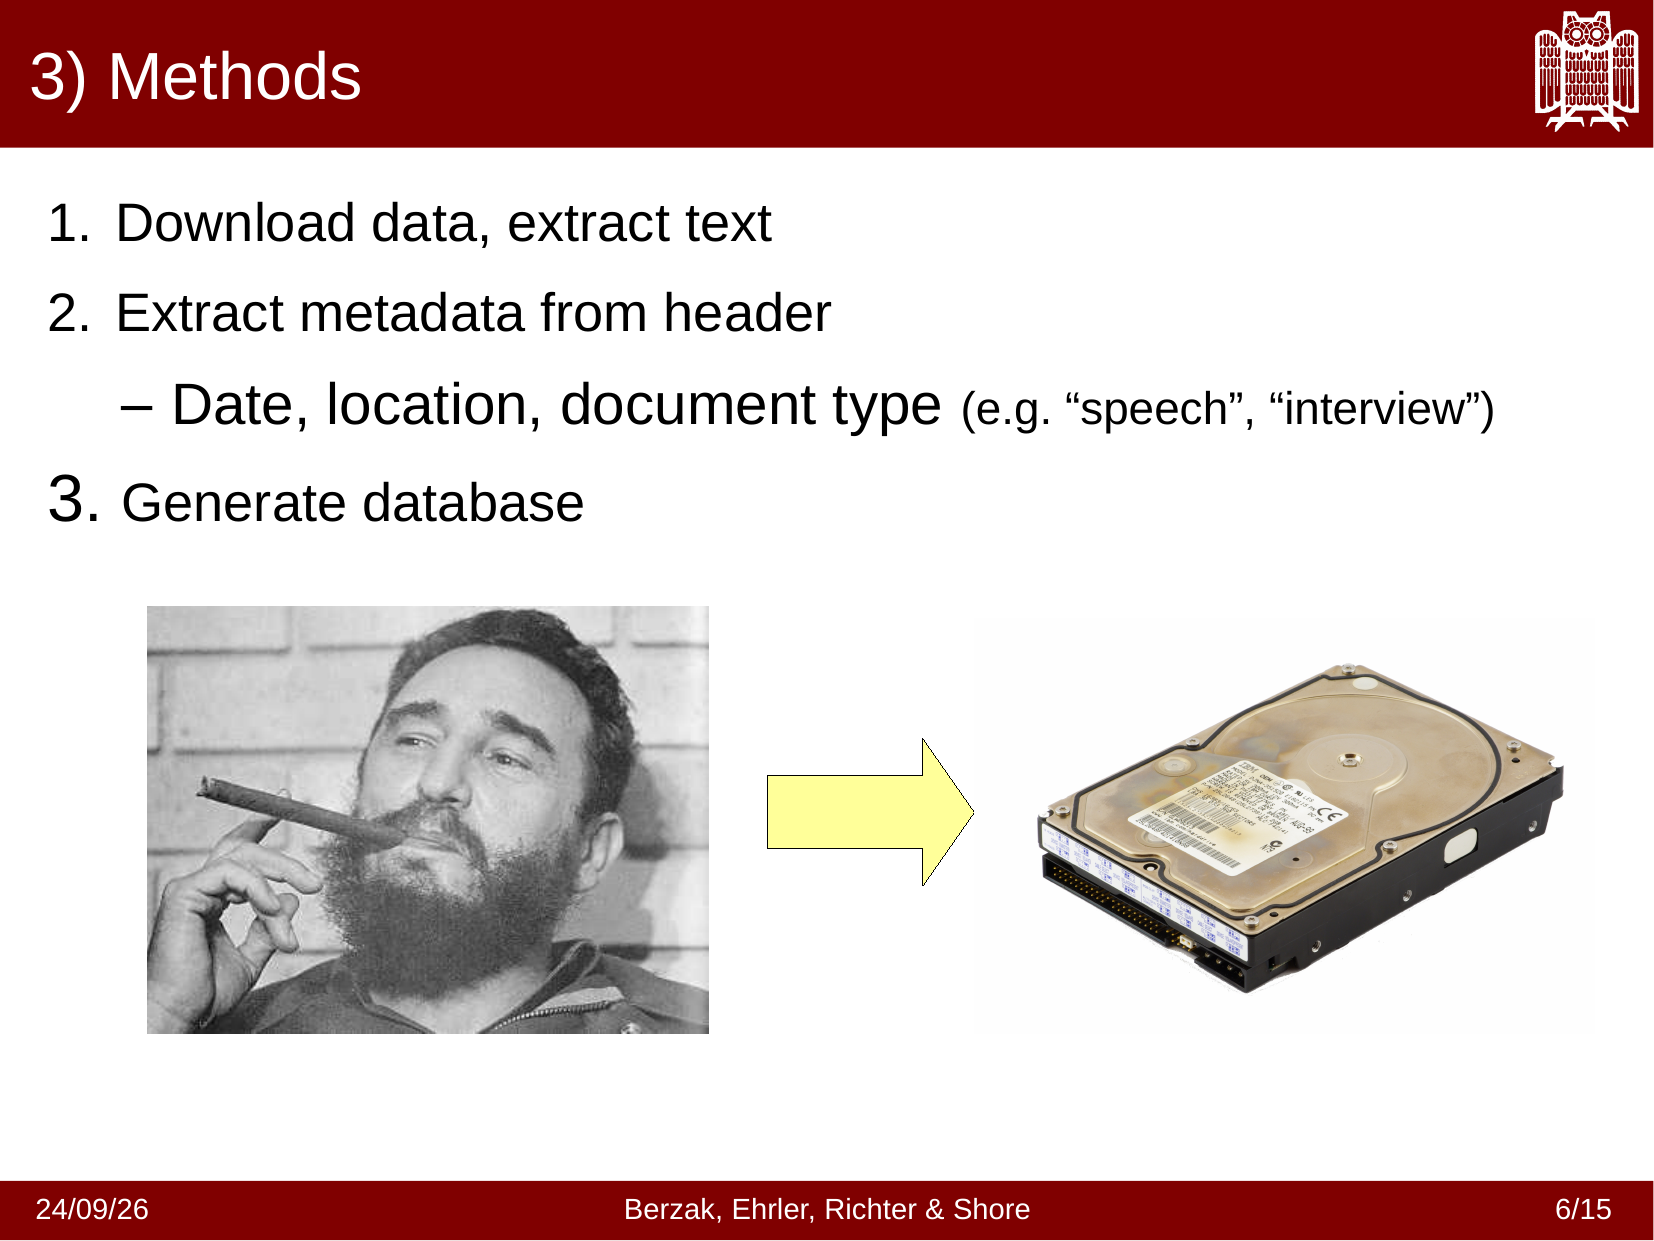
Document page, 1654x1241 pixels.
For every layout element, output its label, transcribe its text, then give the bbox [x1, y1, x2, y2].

picture [1535, 11, 1639, 132]
text_box [767, 738, 974, 886]
picture [974, 618, 1595, 1034]
title 3) Methods [29, 17, 1506, 136]
list Download data, extract text Extract metadata from header Date, location, document type (e.g. “speech”, “interview”) Generate database [29, 191, 1619, 1011]
picture [147, 606, 709, 1034]
